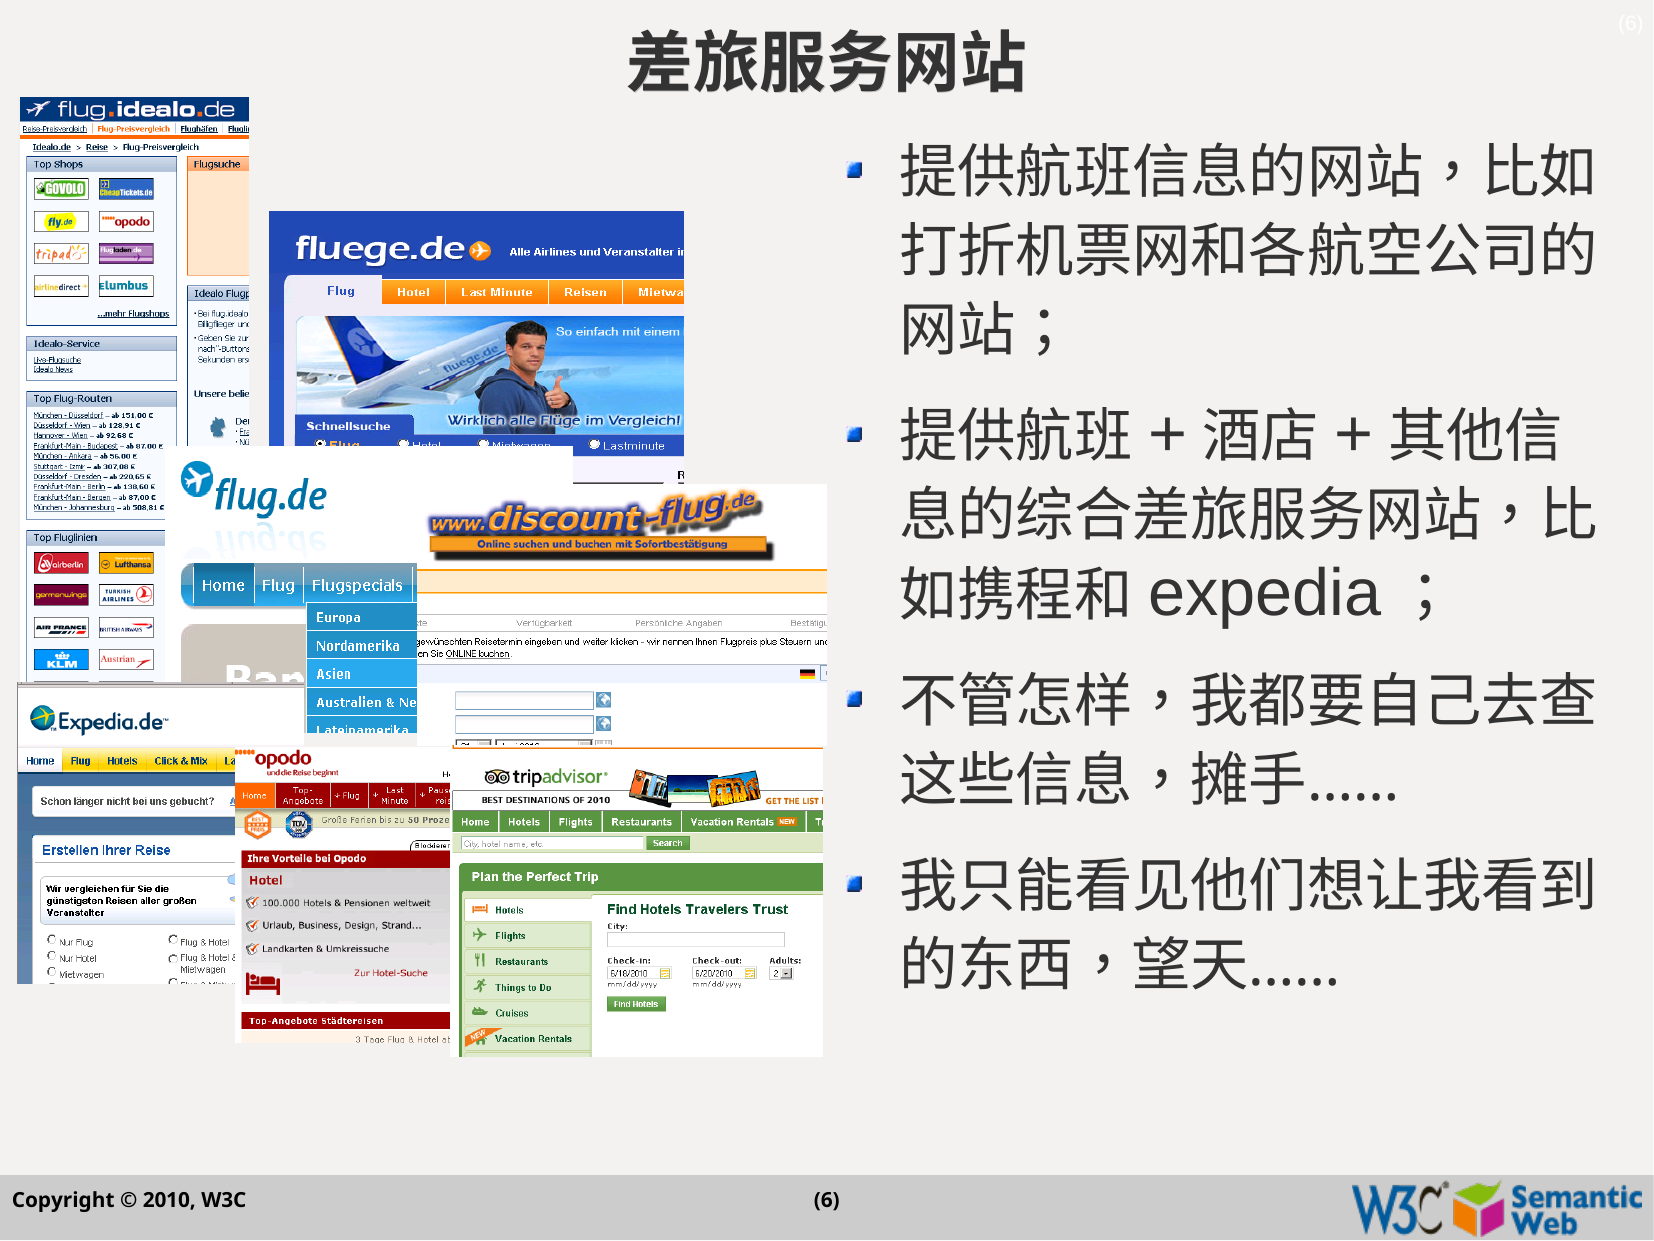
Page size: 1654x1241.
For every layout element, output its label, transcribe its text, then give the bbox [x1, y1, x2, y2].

picture [1352, 1178, 1642, 1237]
picture [17, 97, 827, 1057]
list 提供航班信息的网站，比如打折机票网和各航空公司的网站； 提供航班+酒店+其他信息的综合差旅服务网站，比如携程和expedia； 不管怎样，我都要自己去查这些信息，摊手…… 我只能看见他们想让我看到的东西，望天…… [828, 129, 1607, 1116]
title 差旅服务网站 [0, 0, 1654, 119]
